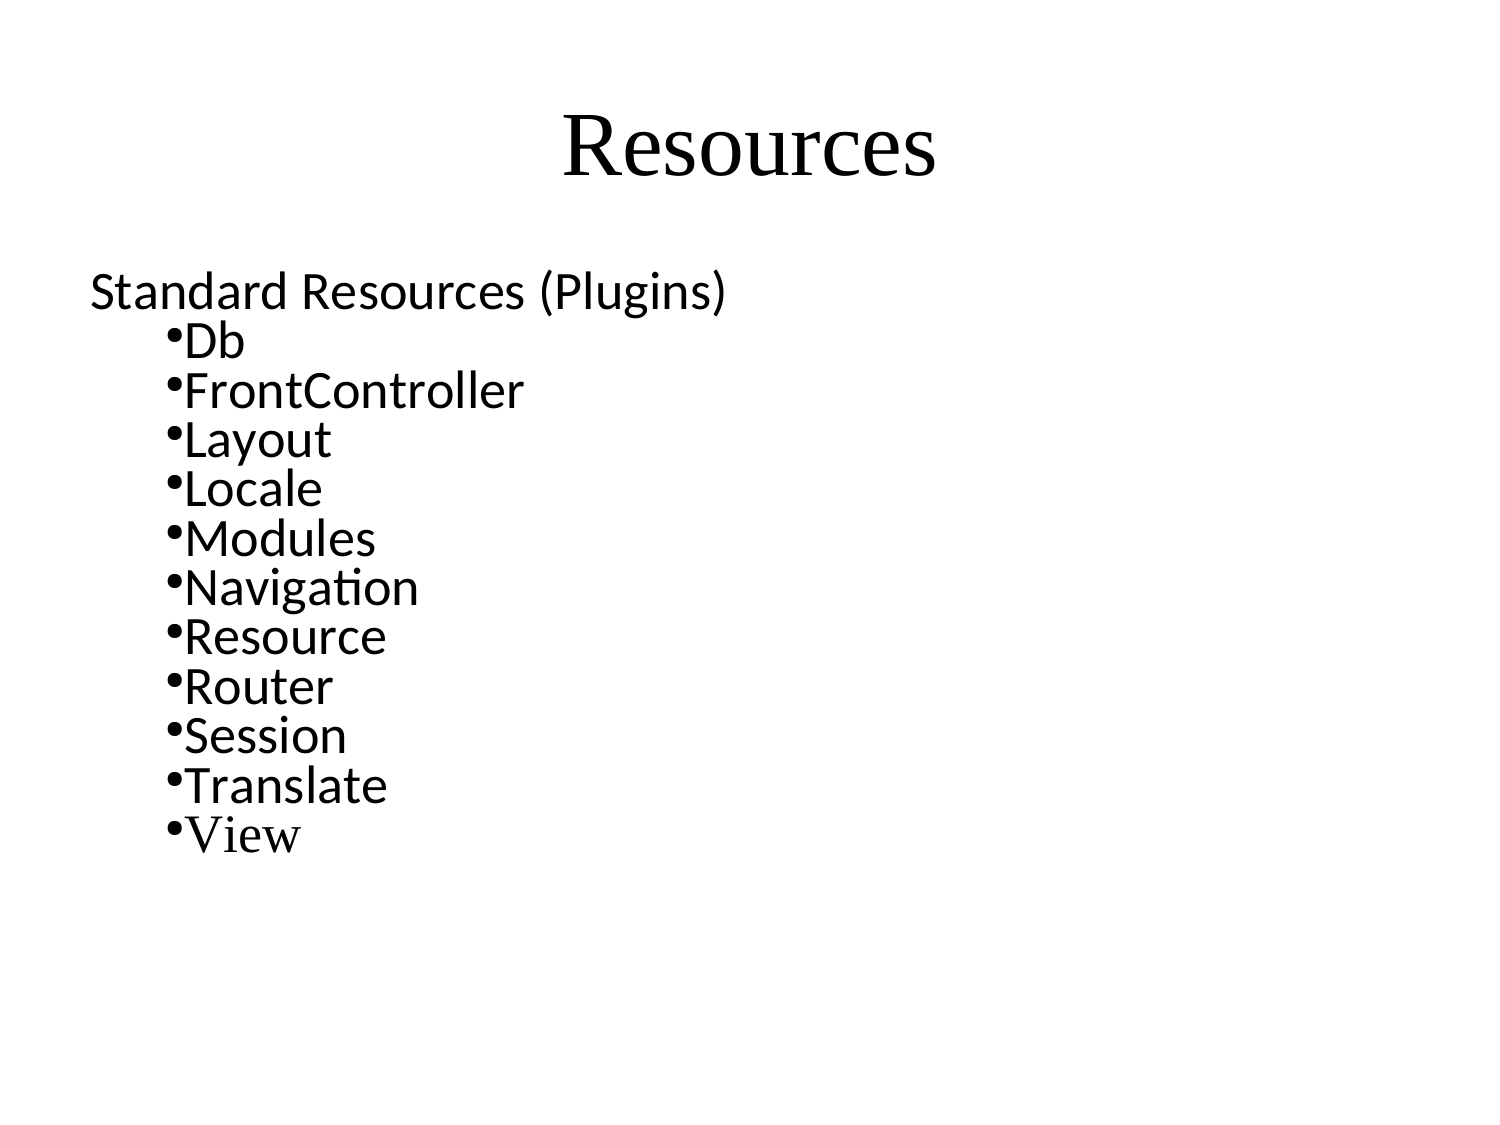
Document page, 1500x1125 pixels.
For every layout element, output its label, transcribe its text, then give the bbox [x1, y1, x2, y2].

text_box Resources [75, 45, 1426, 233]
text_box Standard Resources (Plugins) Db FrontController Layout Locale Modules Navigation Resource Router Session Translate View [75, 262, 1426, 1005]
